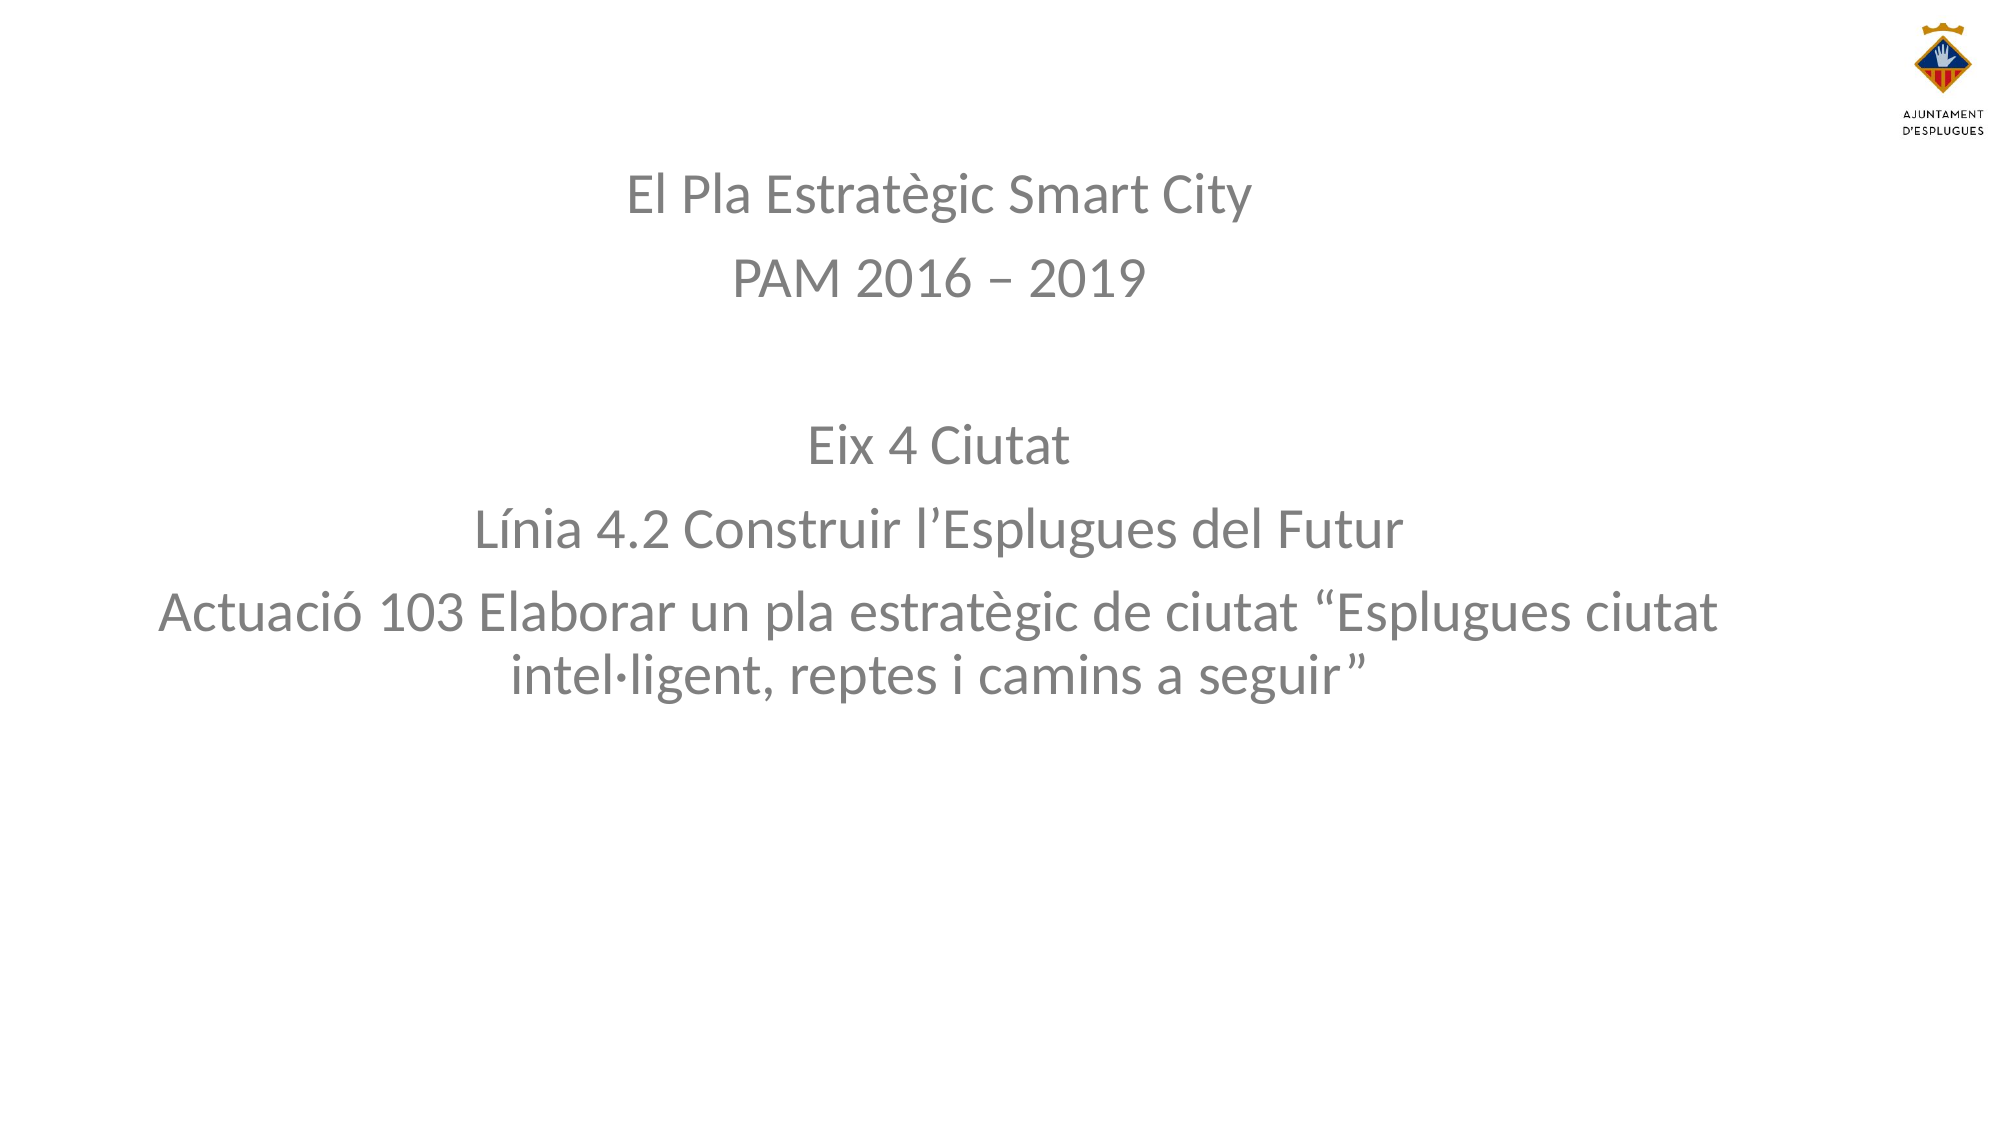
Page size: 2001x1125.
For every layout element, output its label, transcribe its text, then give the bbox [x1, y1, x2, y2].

picture [1894, 15, 1991, 143]
list El Pla Estratègic Smart City PAM 2016 – 2019 Eix 4 Ciutat Línia 4.2 Construir l’Esplugues del Futur Actuació 103 Elaborar un pla estratègic de ciutat “Esplugues ciutat intel·ligent, reptes i camins a seguir” [143, 155, 1869, 870]
